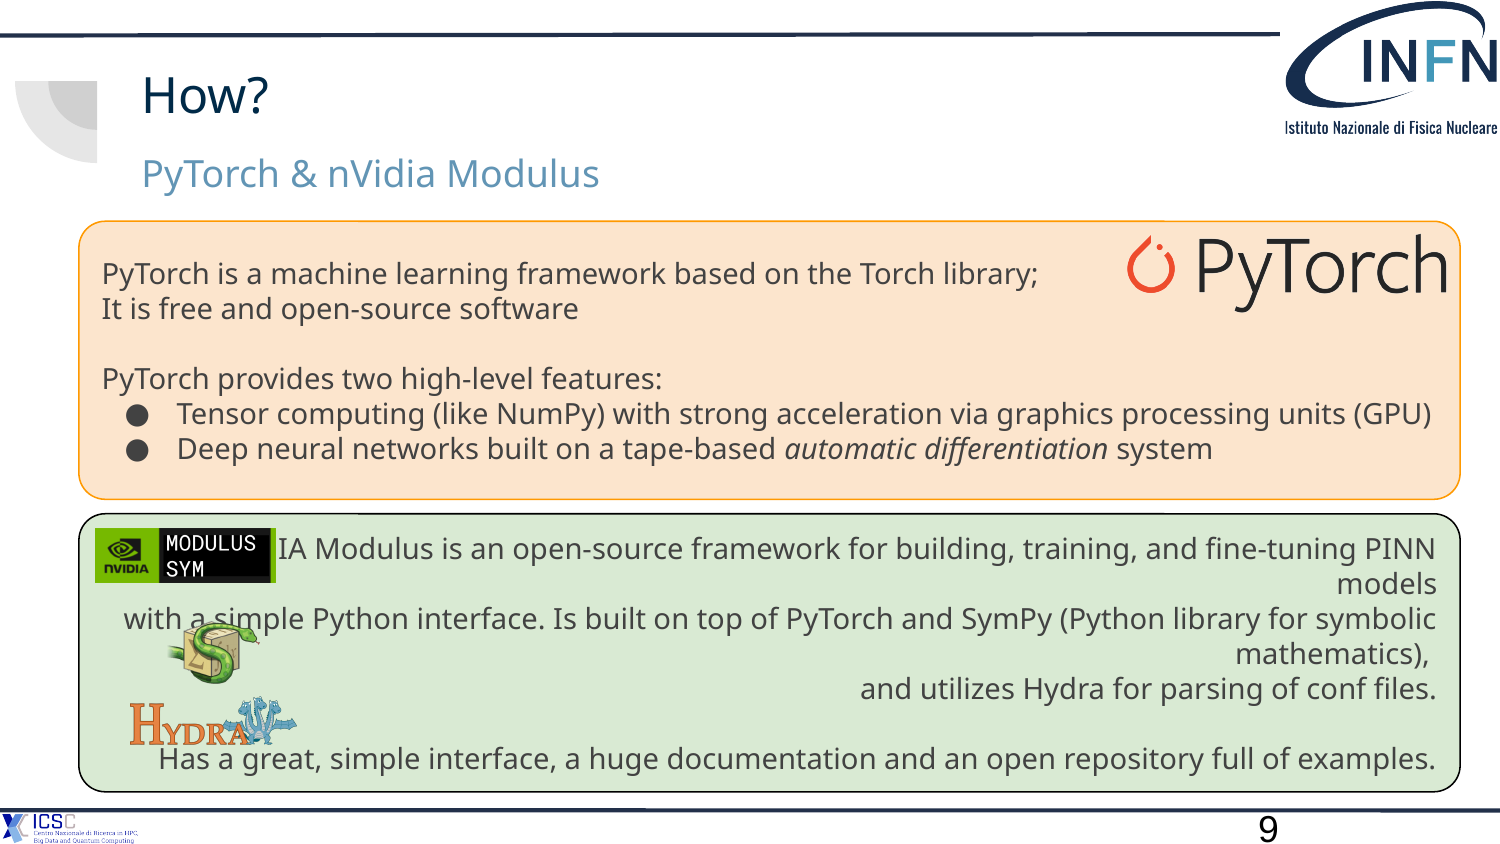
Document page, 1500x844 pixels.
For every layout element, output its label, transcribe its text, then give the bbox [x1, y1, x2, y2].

text_box NVIDIA Modulus is an open-source framework for building, training, and fine-tuning PINN models with a simple Python interface. Is built on top of PyTorch and SymPy (Python library for symbolic mathematics), and utilizes Hydra for parsing of conf files. Has a great, simple interface, a huge documentation and an open repository full of examples. [78, 513, 1461, 792]
picture [130, 696, 297, 745]
text_box PyTorch is a machine learning framework based on the Torch library; It is free and open-source software PyTorch provides two high-level features: Tensor computing (like NumPy) with strong acceleration via graphics processing units (GPU) Deep neural networks built on a tape-based automatic differentiation system [78, 221, 1461, 500]
picture [167, 621, 260, 684]
picture [95, 528, 276, 583]
picture [0, 810, 143, 844]
title How? [126, 48, 1280, 134]
title PyTorch & nVidia Modulus [126, 134, 1280, 221]
picture [1126, 233, 1447, 313]
picture [1280, 0, 1500, 137]
